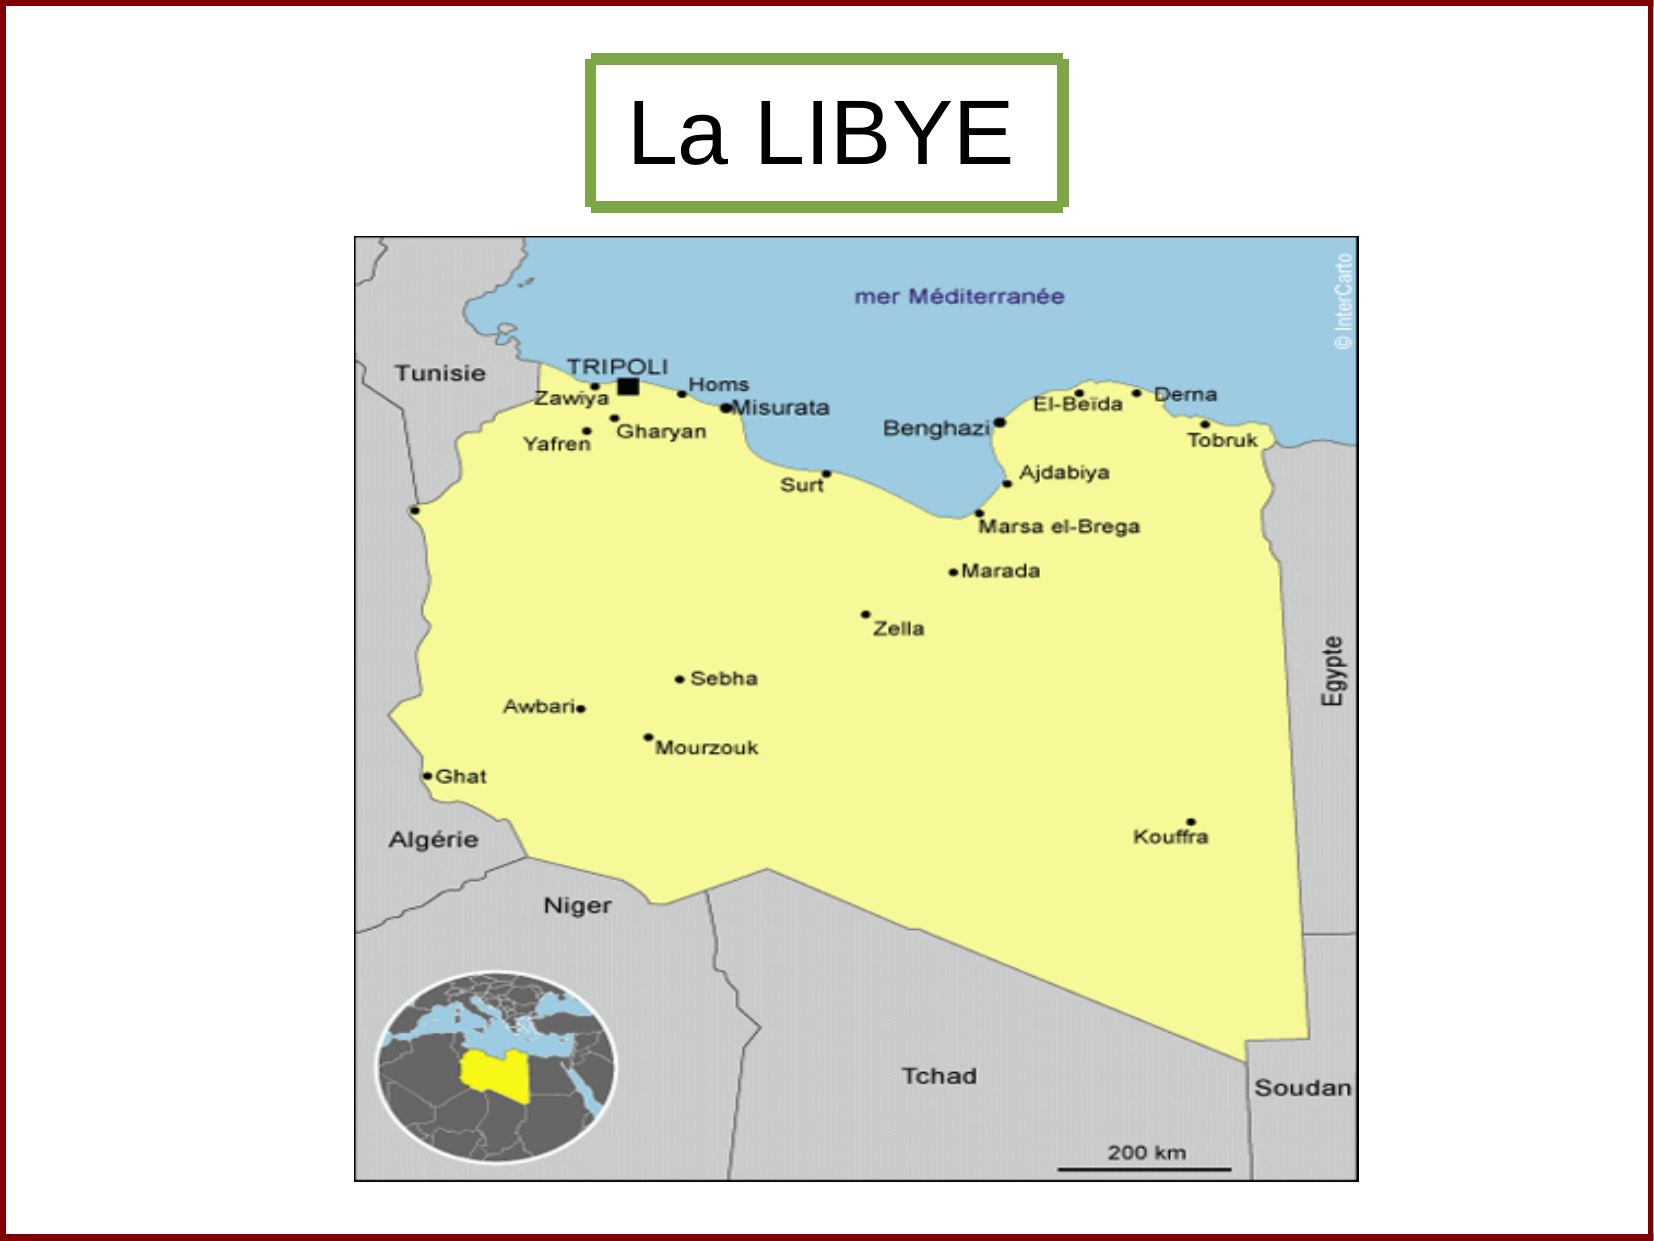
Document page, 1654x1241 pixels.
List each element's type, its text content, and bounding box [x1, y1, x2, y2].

picture [354, 236, 1359, 1182]
title La LIBYE [76, 29, 1565, 237]
